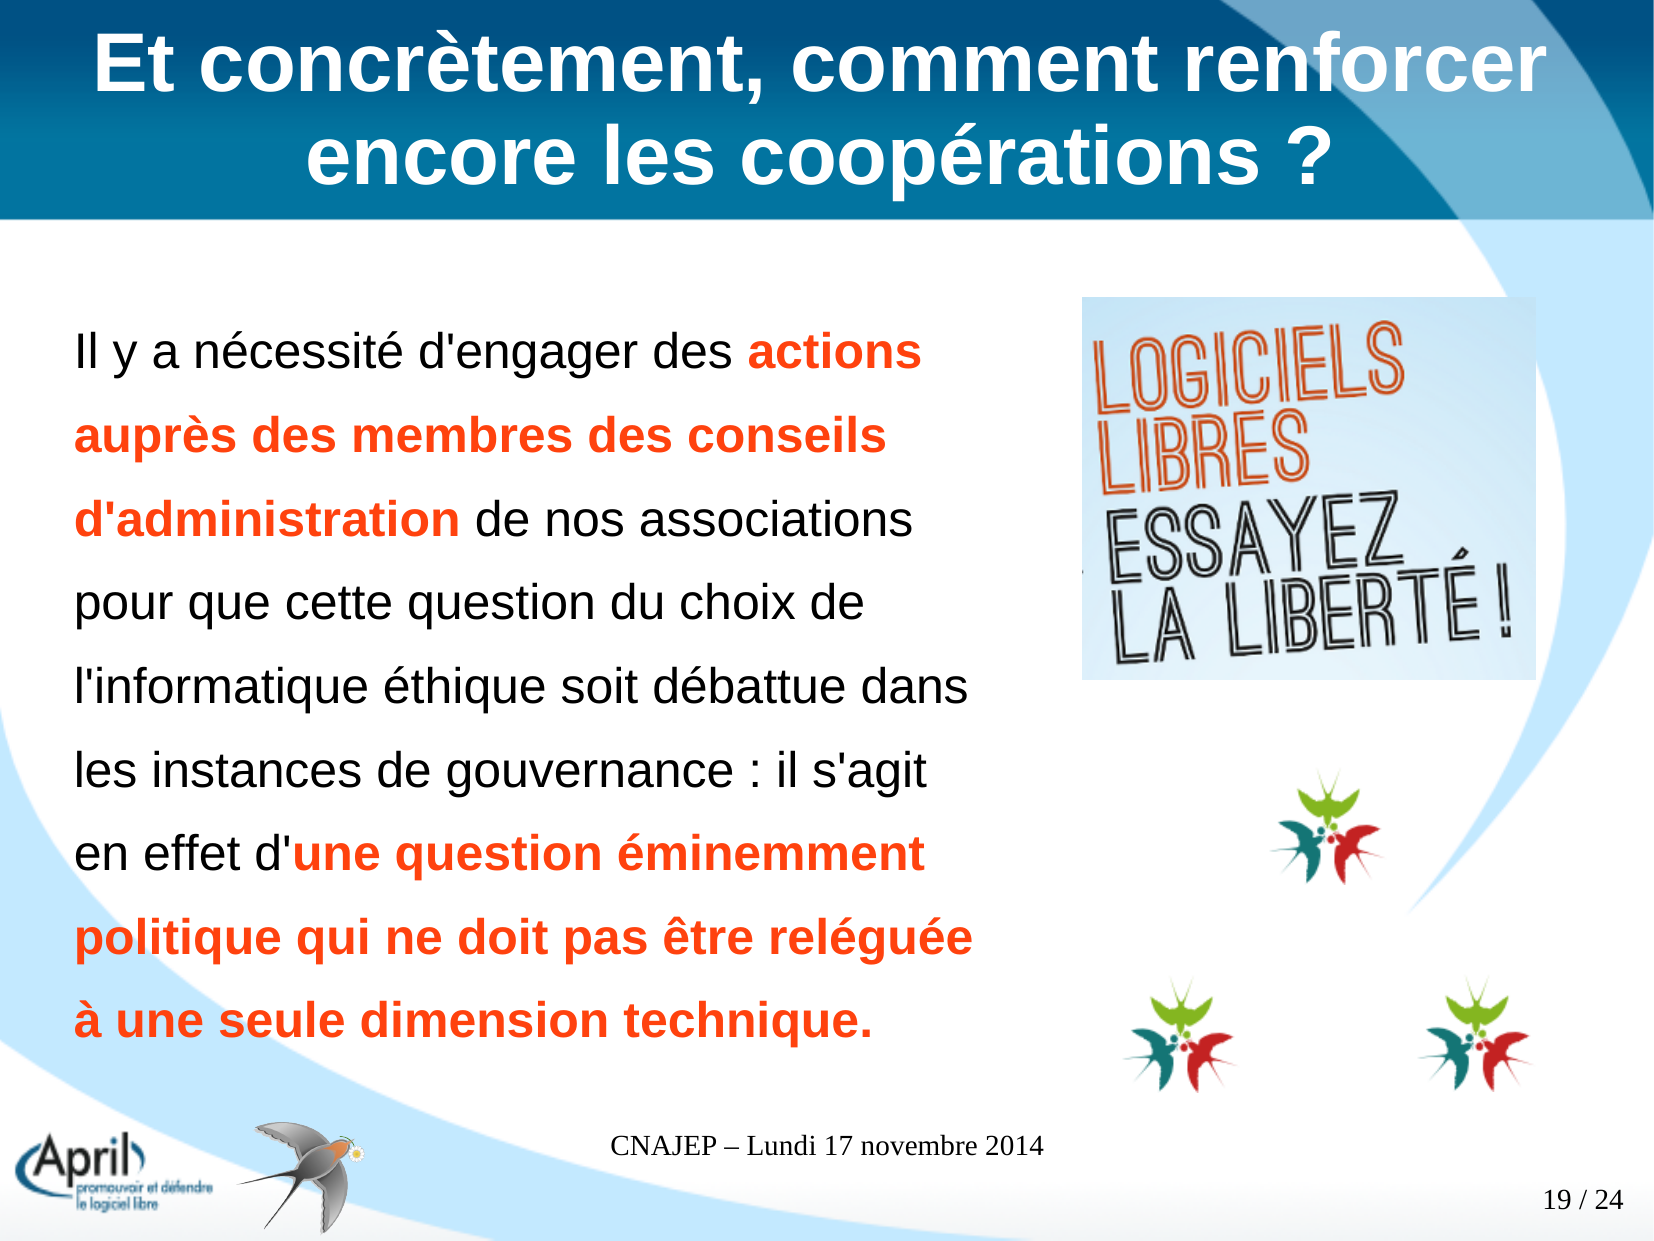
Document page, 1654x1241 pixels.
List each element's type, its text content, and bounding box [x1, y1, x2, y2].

title Et concrètement, comment renforcer encore les coopérations ? [76, 5, 1565, 213]
text_box Il y a nécessité d'engager des actions auprès des membres des conseils d'administration de nos associations pour que cette question du choix de l'informatique éthique soit débattue dans les instances de gouvernance : il s'agit en effet d'une question éminemment politique qui ne doit pas être reléguée à une seule dimension technique. [59, 288, 1004, 1084]
picture [0, 0, 1654, 1241]
